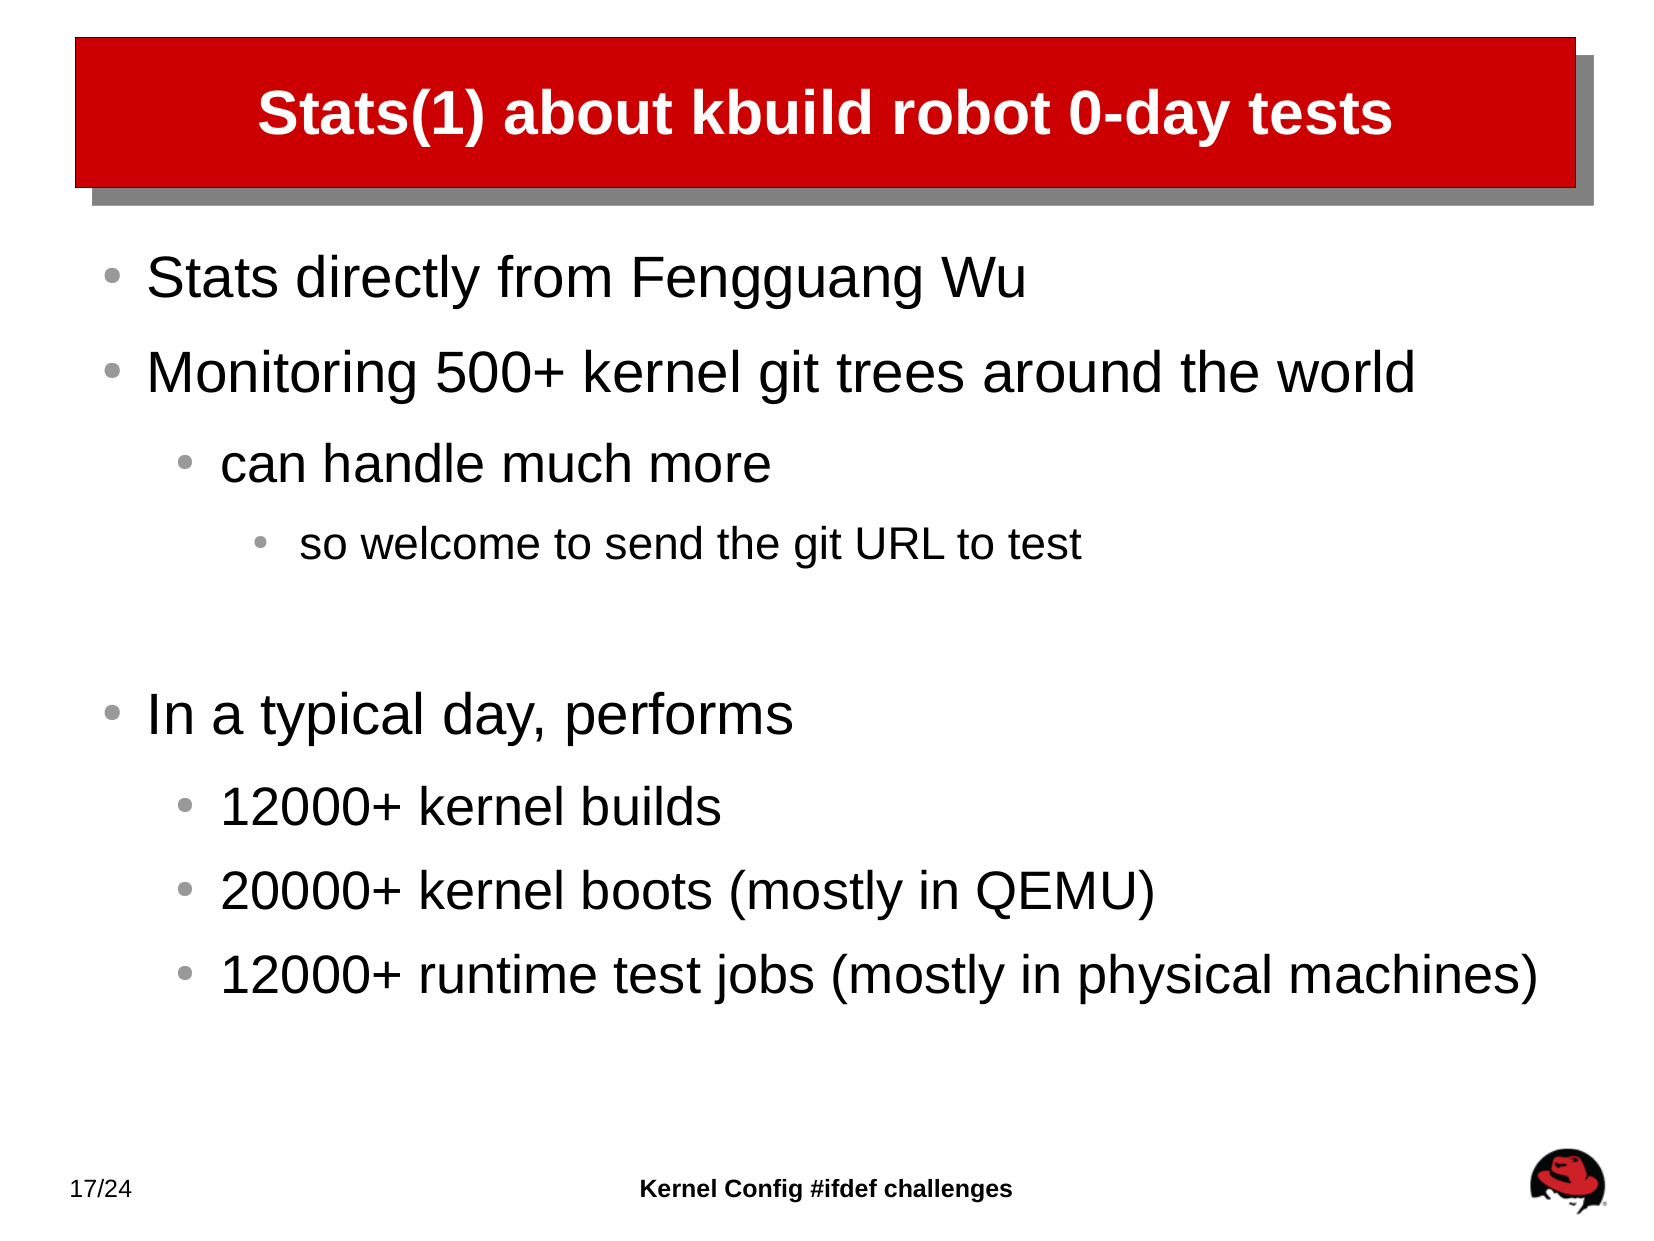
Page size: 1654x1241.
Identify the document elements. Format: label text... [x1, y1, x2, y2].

list Stats directly from Fengguang Wu Monitoring 500+ kernel git trees around the world can handle much more so welcome to send the git URL to test In a typical day, performs 12000+ kernel builds 20000+ kernel boots (mostly in QEMU) 12000+ runtime test jobs (mostly in physical machines) [86, 244, 1576, 1039]
title Stats(1) about kbuild robot 0-day tests [82, 37, 1571, 188]
picture [1529, 1146, 1613, 1224]
